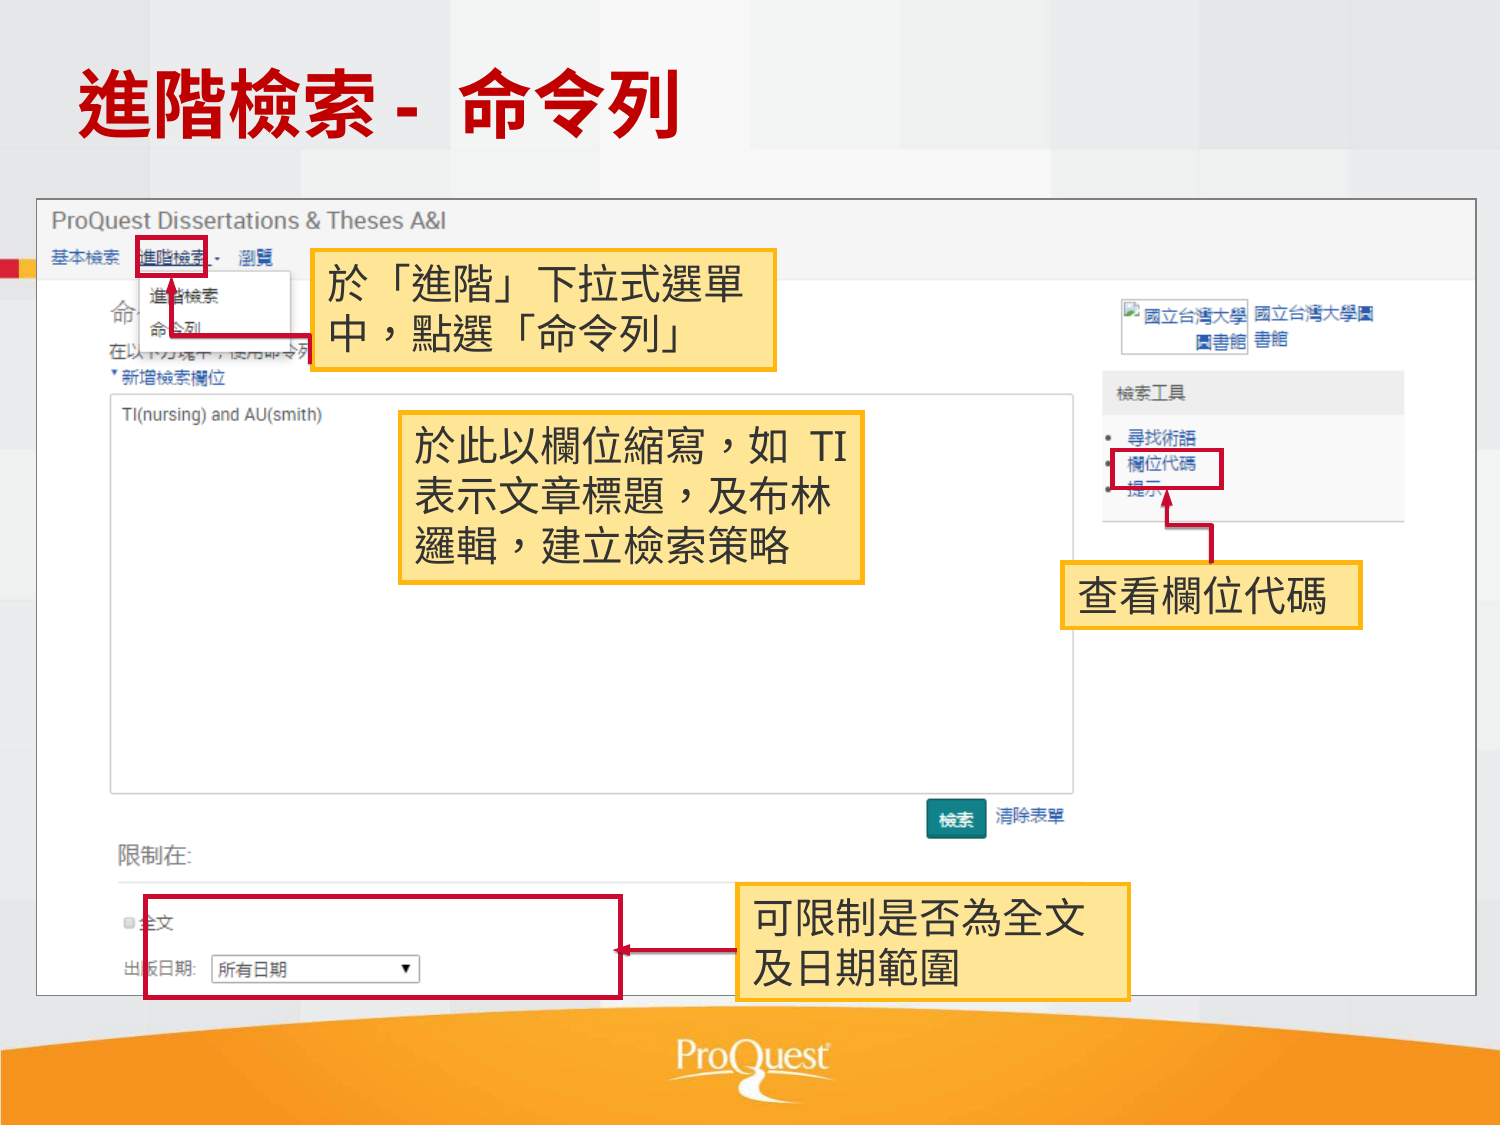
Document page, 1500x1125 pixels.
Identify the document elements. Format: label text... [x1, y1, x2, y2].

picture [623, 955, 735, 995]
text_box 於此以欄位縮寫，如 TI表示文章標題，及布林邏輯，建立檢索策略 [399, 412, 863, 583]
text_box 於「進階」下拉式選單中，點選「命令列」 [312, 249, 776, 370]
picture [37, 200, 1476, 995]
text_box 進階檢索- 命令列 [62, 50, 725, 157]
text_box 可限制是否為全文及日期範圍 [737, 883, 1130, 1001]
text_box 查看欄位代碼 [1062, 562, 1361, 629]
picture [148, 899, 618, 995]
